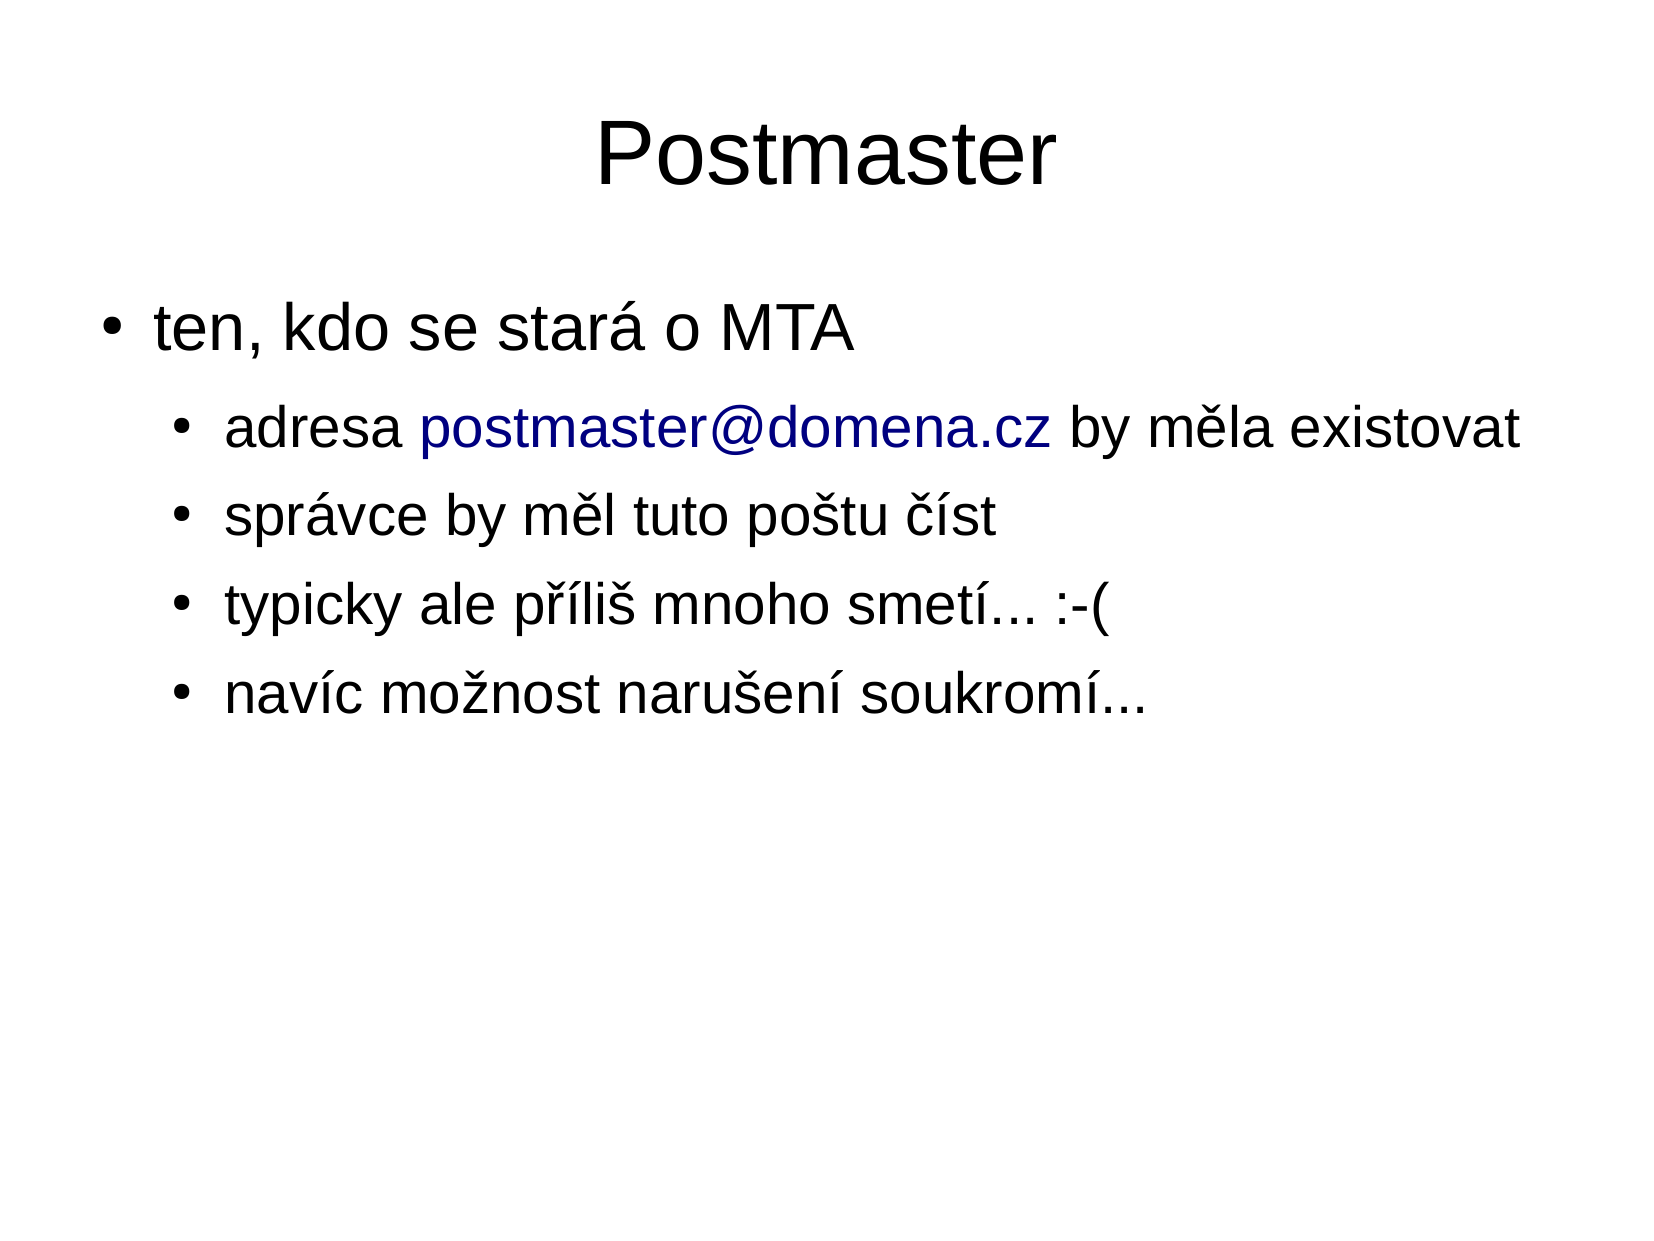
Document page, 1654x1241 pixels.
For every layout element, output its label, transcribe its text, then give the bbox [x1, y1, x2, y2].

title Postmaster [82, 49, 1571, 257]
list ten, kdo se stará o MTA adresa postmaster@domena.cz by měla existovat správce by měl tuto poštu číst typicky ale příliš mnoho smetí... :-( navíc možnost narušení soukromí... [82, 290, 1571, 1010]
